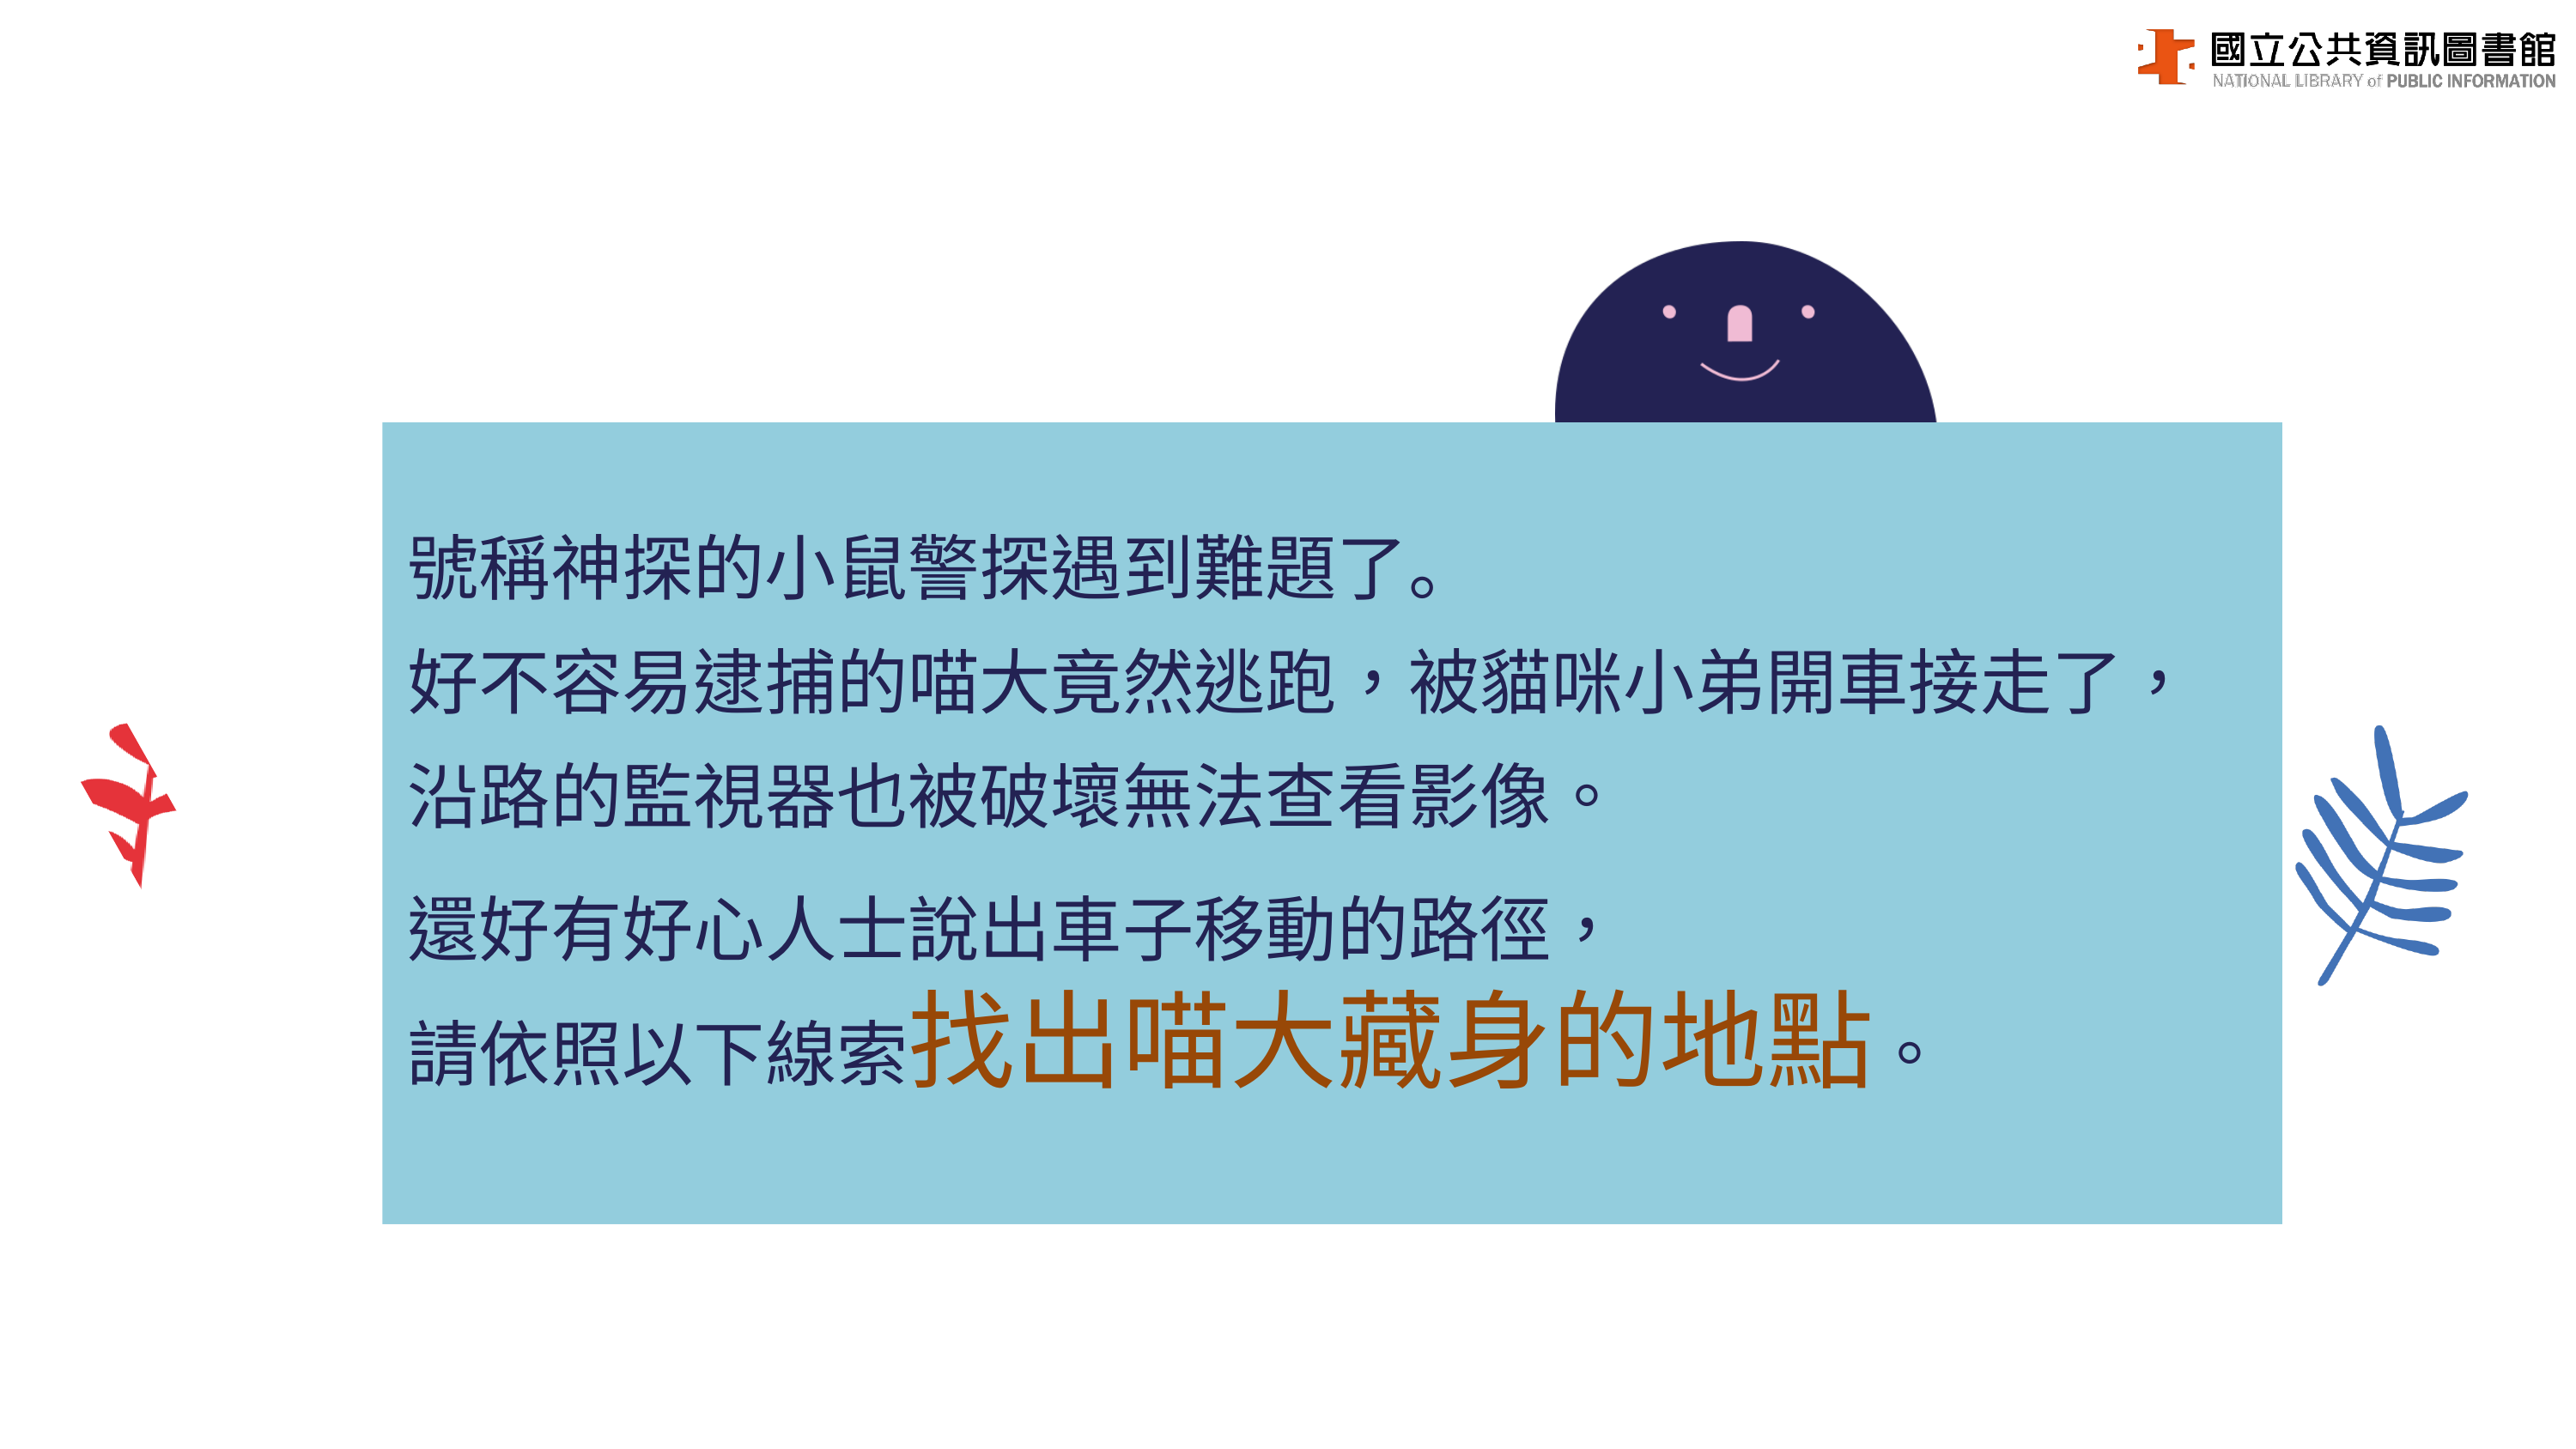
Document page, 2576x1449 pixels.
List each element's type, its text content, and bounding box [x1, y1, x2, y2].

text_box [64, 720, 225, 931]
text_box 號稱神探的小鼠警探遇到難題了。 好不容易逮捕的喵大竟然逃跑，被貓咪小弟開車接走了， 沿路的監視器也被破壞無法查看影像。 還好有好心人士說出車子移動的路徑， 請依照以下線索找出喵大藏身的地點。 [382, 422, 2282, 1225]
text_box [1555, 241, 1947, 422]
text_box [2290, 724, 2470, 988]
